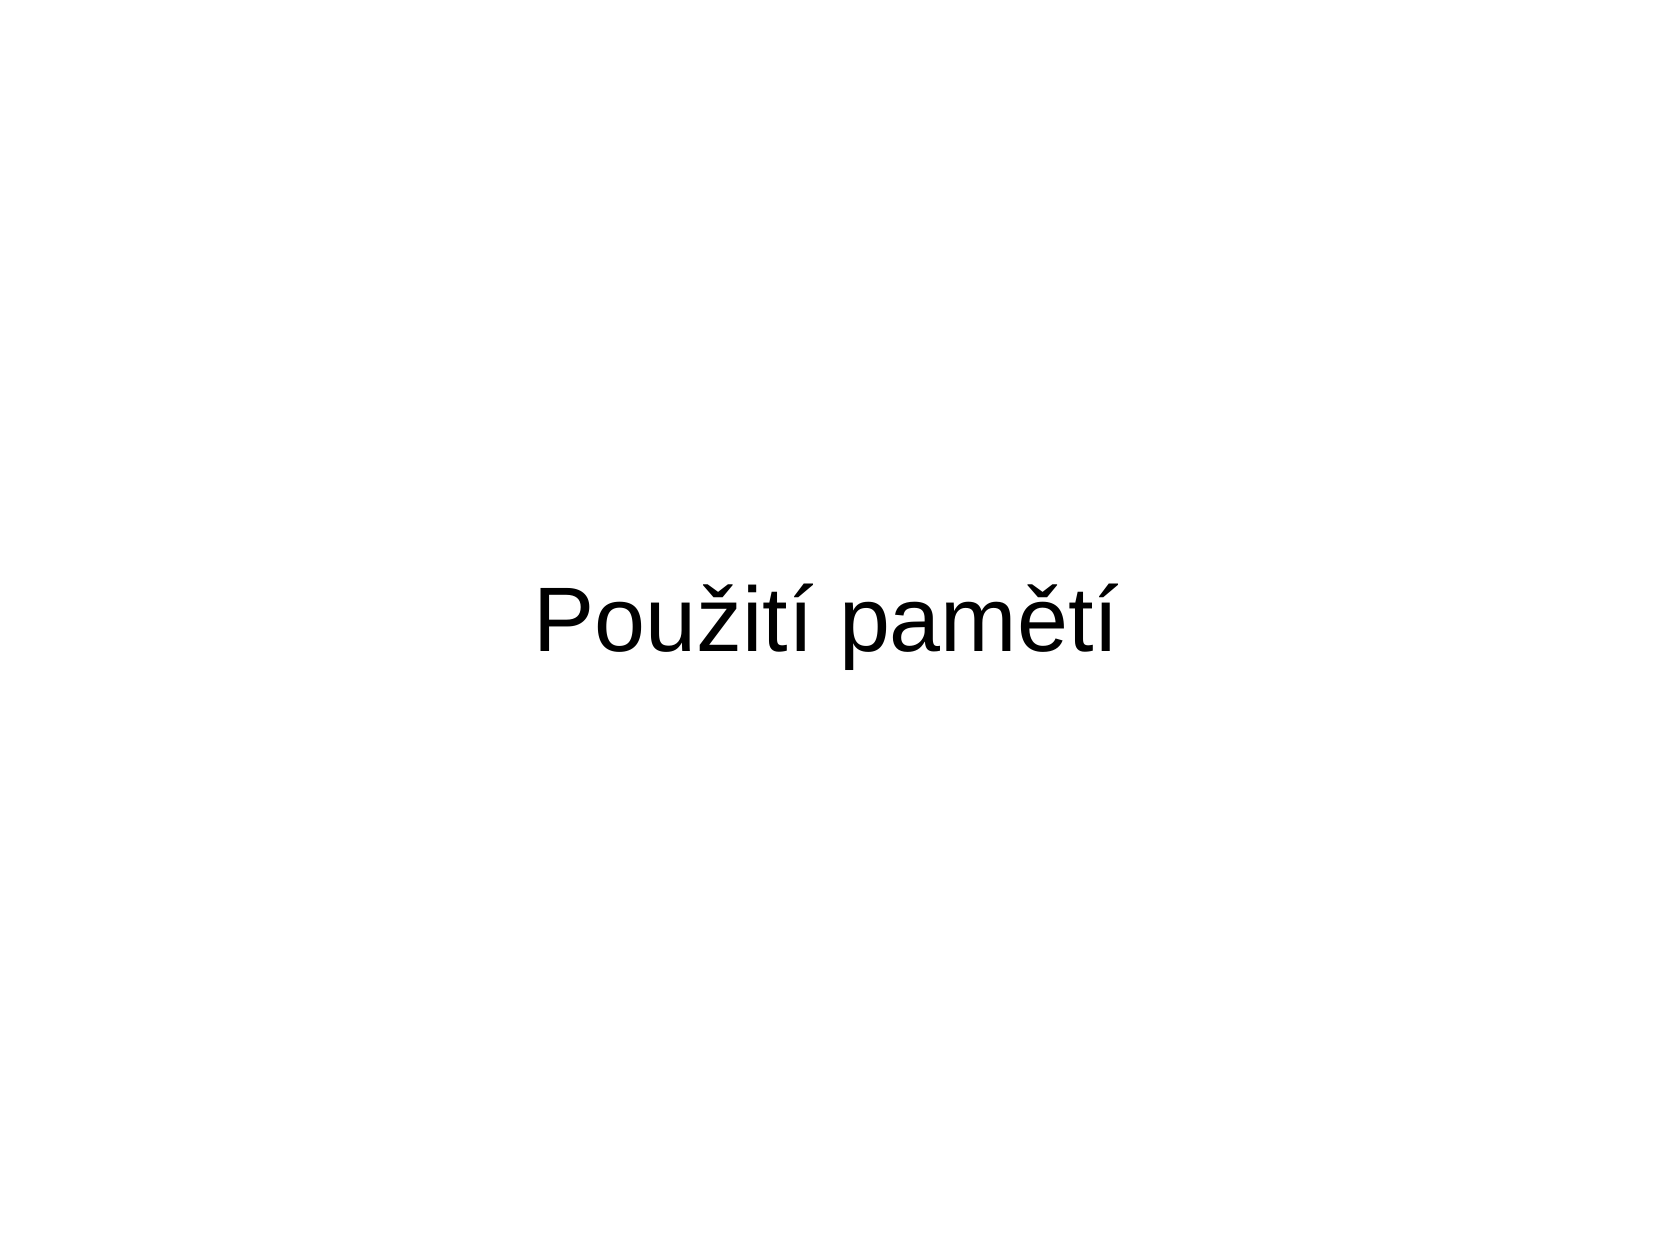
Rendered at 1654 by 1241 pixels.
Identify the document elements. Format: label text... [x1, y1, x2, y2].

title Použití pamětí [82, 516, 1571, 724]
